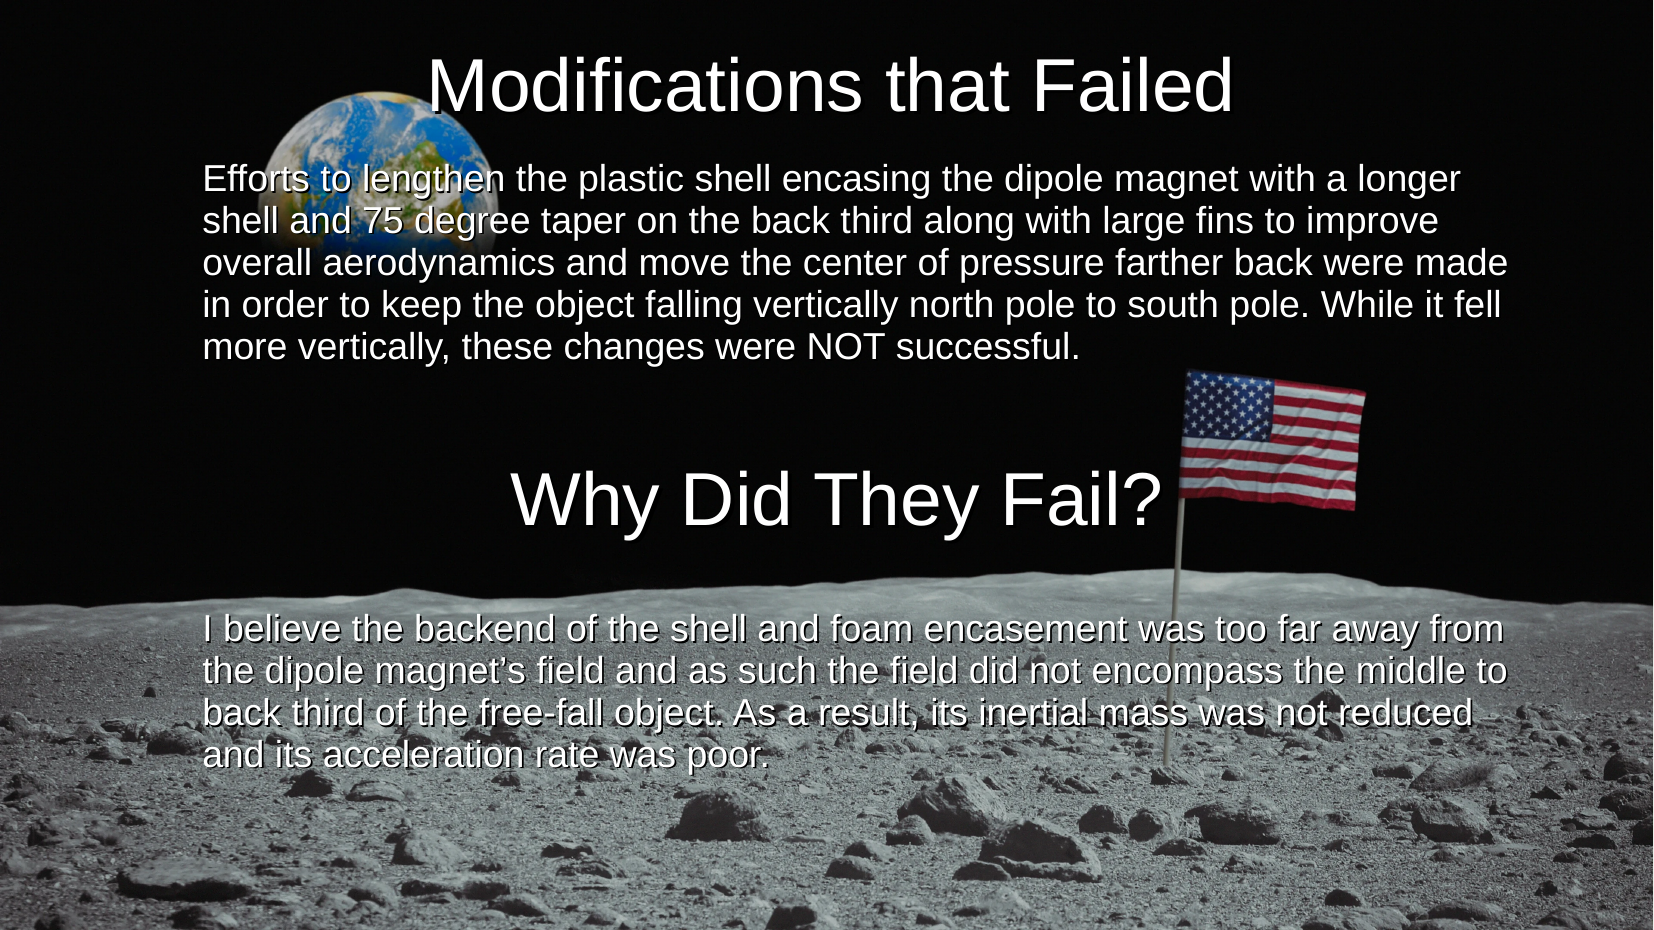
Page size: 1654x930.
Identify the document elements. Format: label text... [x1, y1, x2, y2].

text_box Why Did They Fail? [286, 449, 1388, 549]
text_box Efforts to lengthen the plastic shell encasing the dipole magnet with a longer shell and 75 degree taper on the back third along with large fins to improve overall aerodynamics and move the center of pressure farther back were made in order to keep the object falling vertically north pole to south pole. While it fell more vertically, these changes were NOT successful. [187, 150, 1538, 375]
picture [0, 0, 1654, 930]
text_box I believe the backend of the shell and foam encasement was too far away from the dipole magnet’s field and as such the field did not encompass the middle to back third of the free-fall object. As a result, its inertial mass was not reduced and its acceleration rate was poor. [187, 600, 1538, 930]
title Modifications that Failed [87, 19, 1576, 151]
